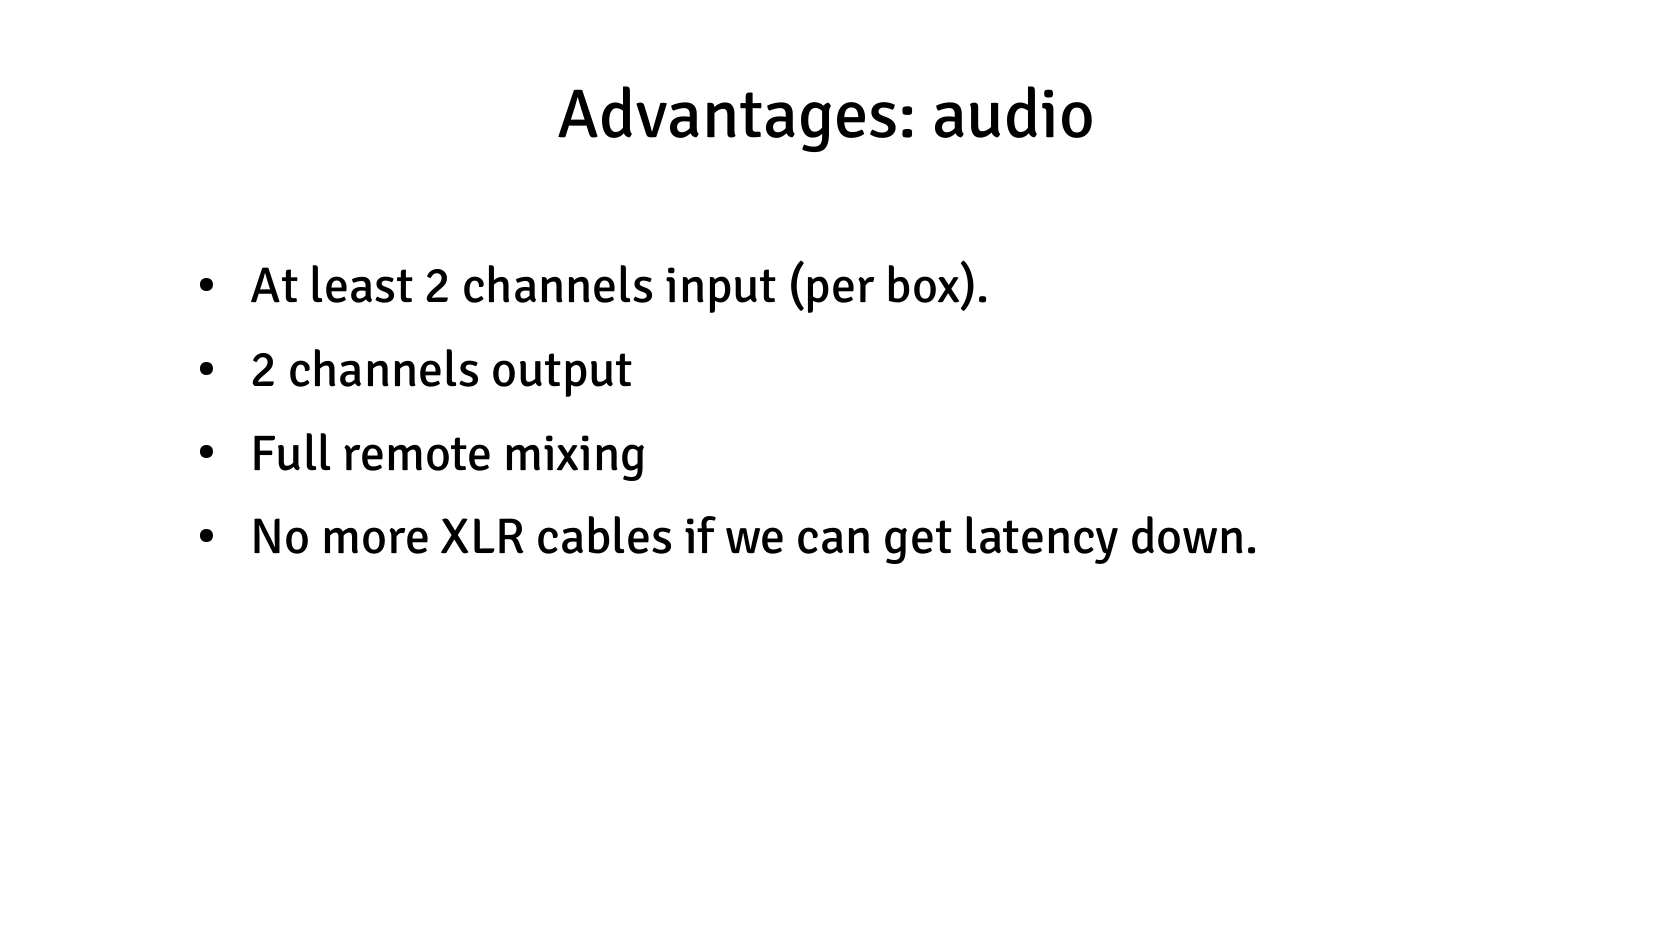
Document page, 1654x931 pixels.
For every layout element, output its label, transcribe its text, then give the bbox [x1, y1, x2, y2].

title Advantages: audio [82, 37, 1571, 193]
list At least 2 channels input (per box). 2 channels output Full remote mixing No more XLR cables if we can get latency down. [180, 255, 1654, 796]
